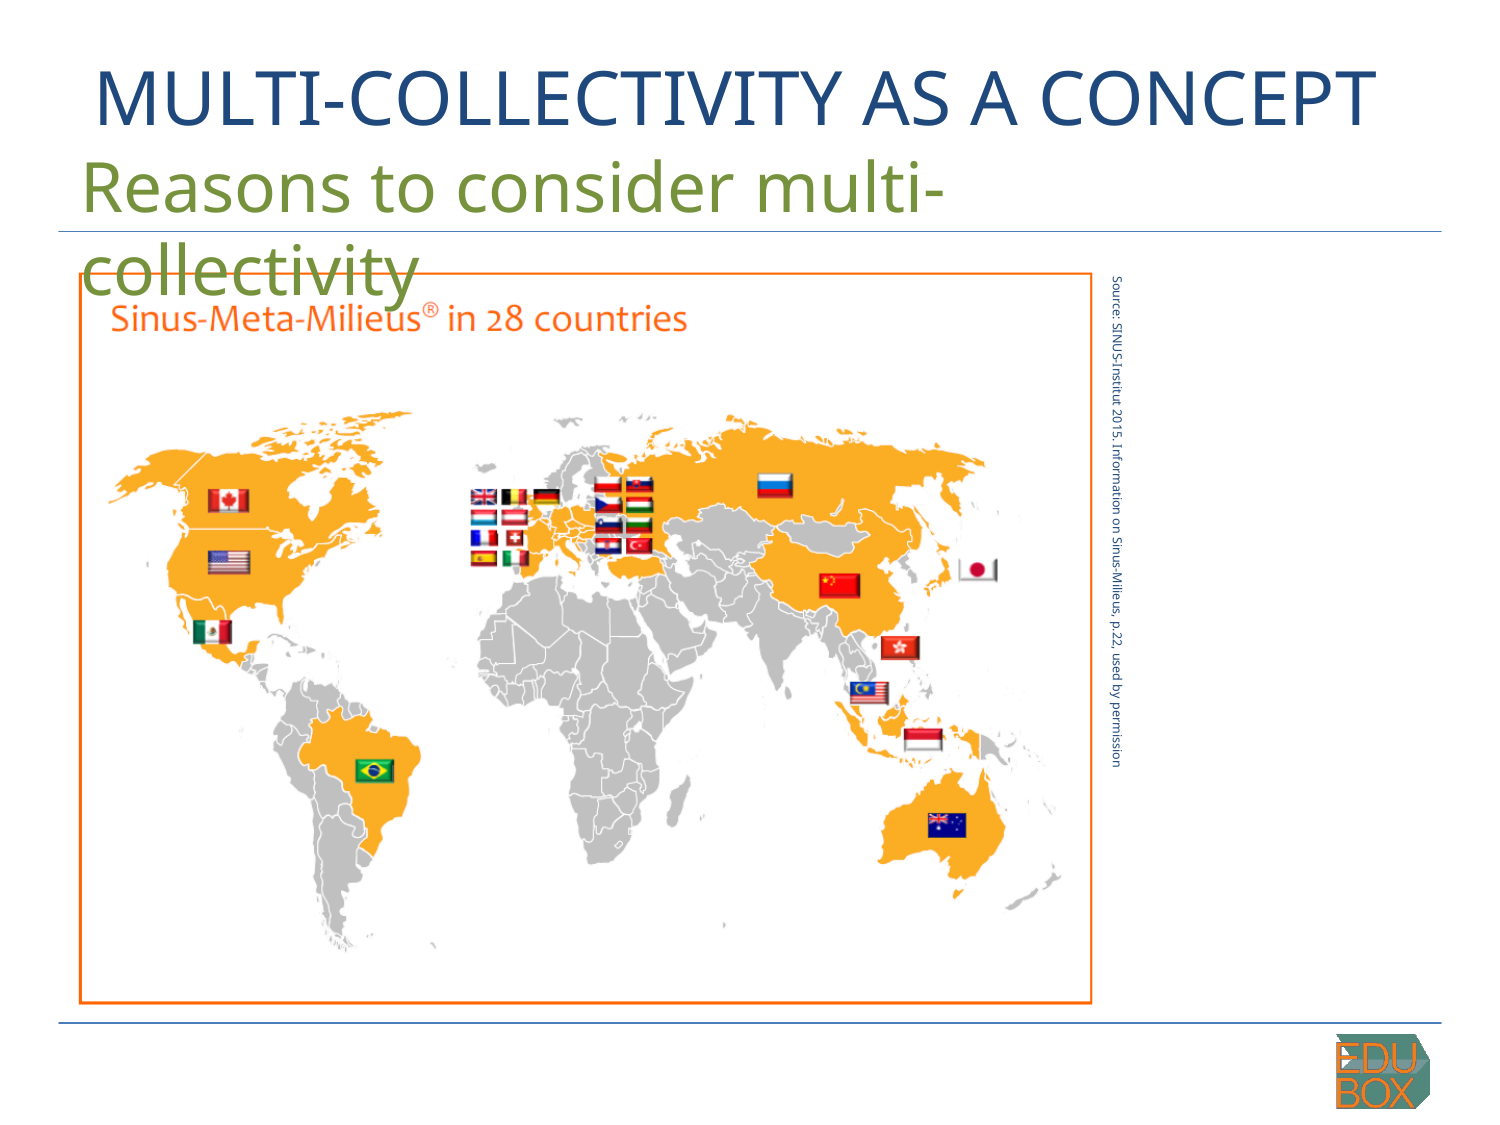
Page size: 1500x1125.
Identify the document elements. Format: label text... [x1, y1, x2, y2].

picture [1328, 1028, 1437, 1114]
picture [123, 262, 145, 291]
picture [57, 257, 1111, 1016]
list Reasons to consider multi-collectivity [64, 127, 1268, 247]
title MULTI-COLLECTIVITY AS A CONCEPT [78, 35, 1492, 146]
picture [201, 262, 220, 273]
text_box Source: SINUS-Institut 2015. Information on Sinus-Milieus, p.22, used by permission [1101, 262, 1133, 1012]
